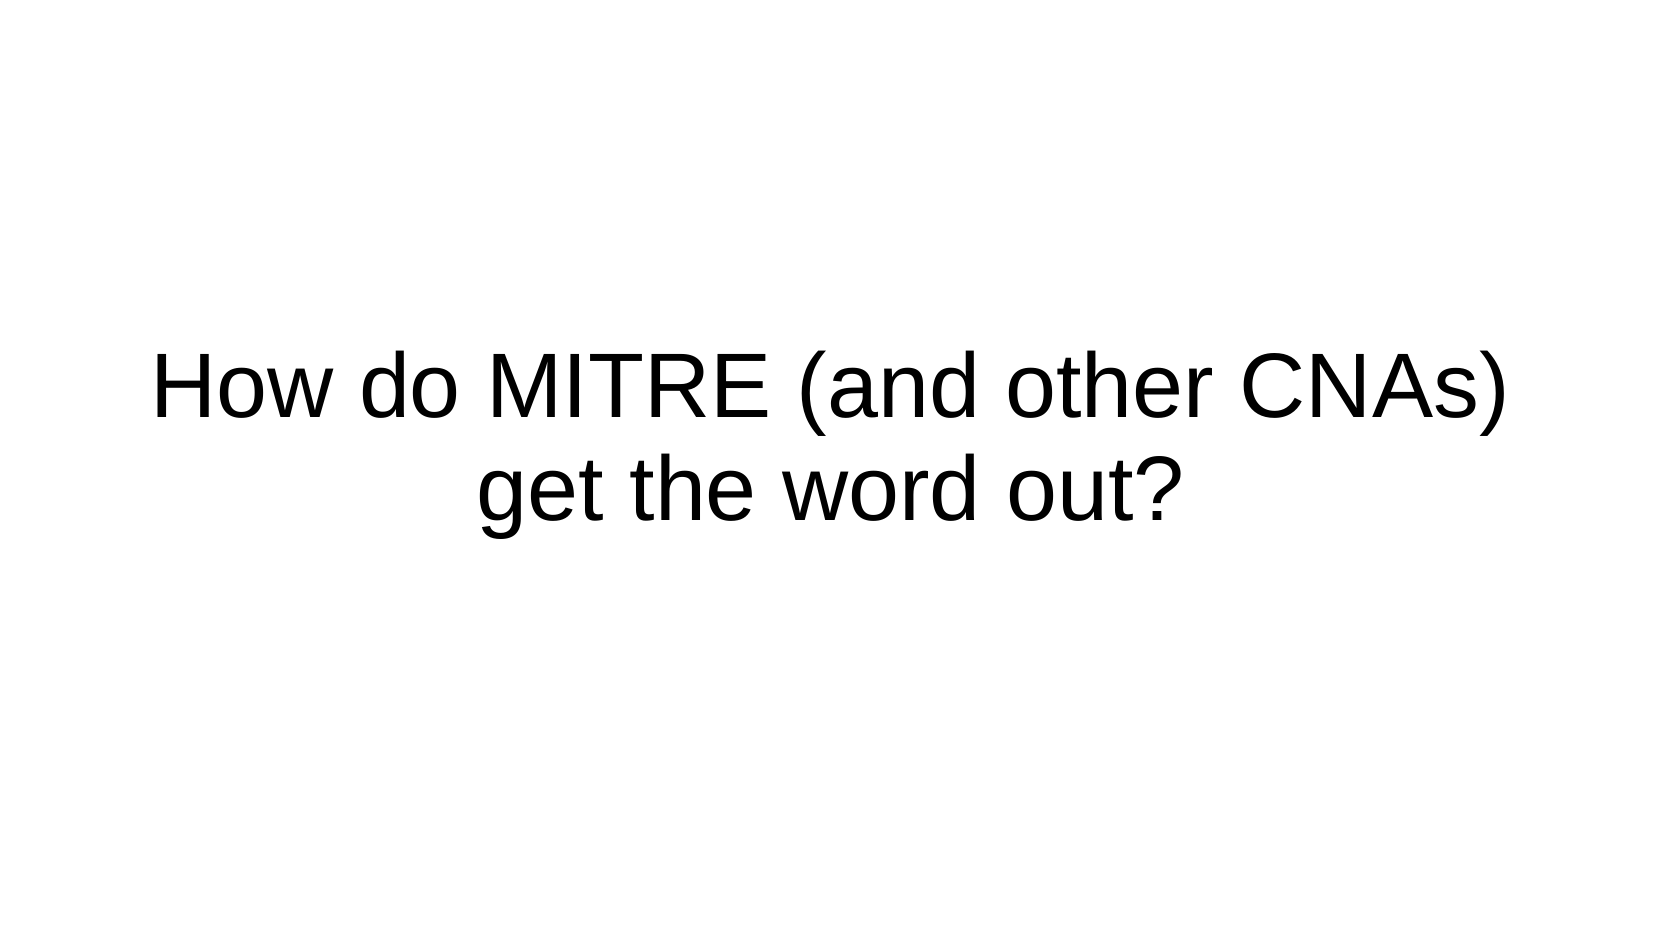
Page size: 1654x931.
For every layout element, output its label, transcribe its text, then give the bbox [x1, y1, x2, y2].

title How do MITRE (and other CNAs) get the word out? [86, 274, 1576, 601]
